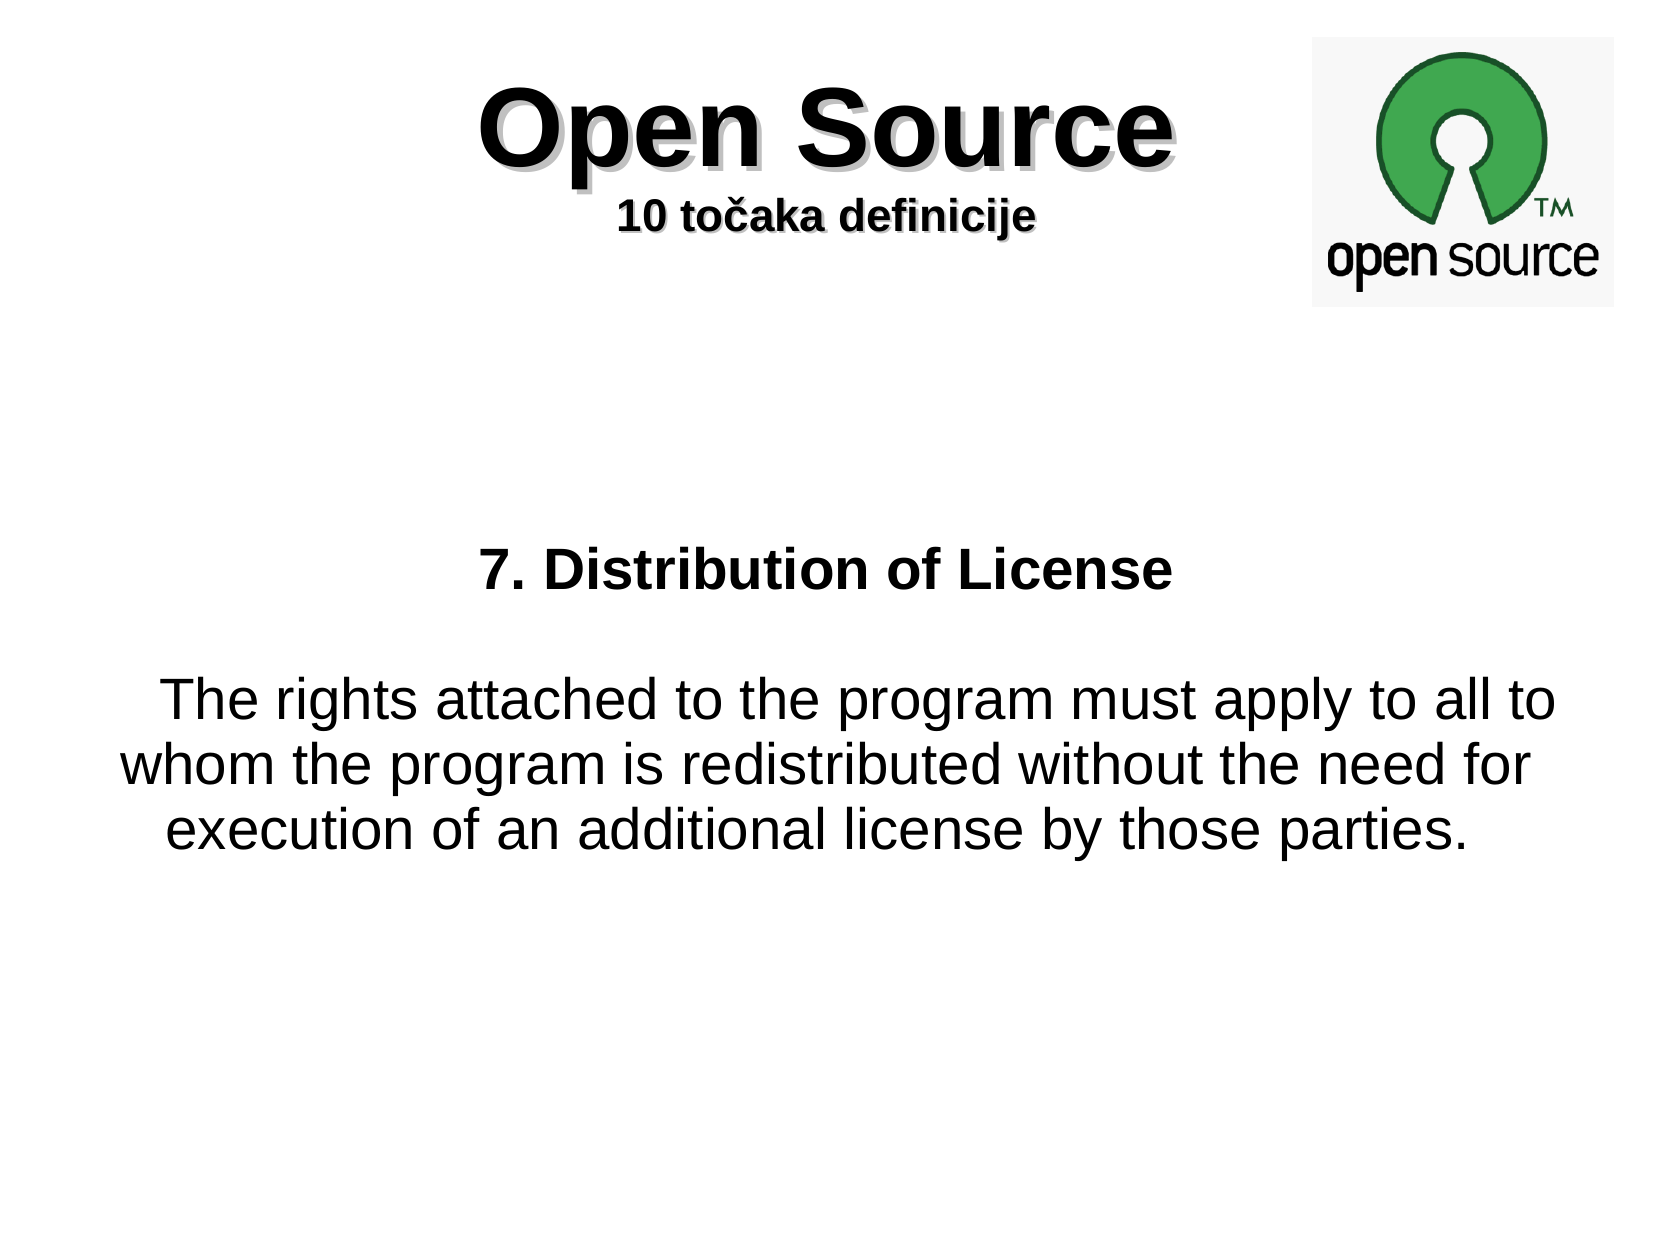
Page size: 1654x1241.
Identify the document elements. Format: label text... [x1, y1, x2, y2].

subtitle 7. Distribution of License The rights attached to the program must apply to all to whom the program is redistributed without the need for execution of an additional license by those parties. [82, 297, 1571, 1102]
picture [1312, 37, 1614, 307]
title Open Source 10 točaka definicije [82, 49, 1312, 257]
